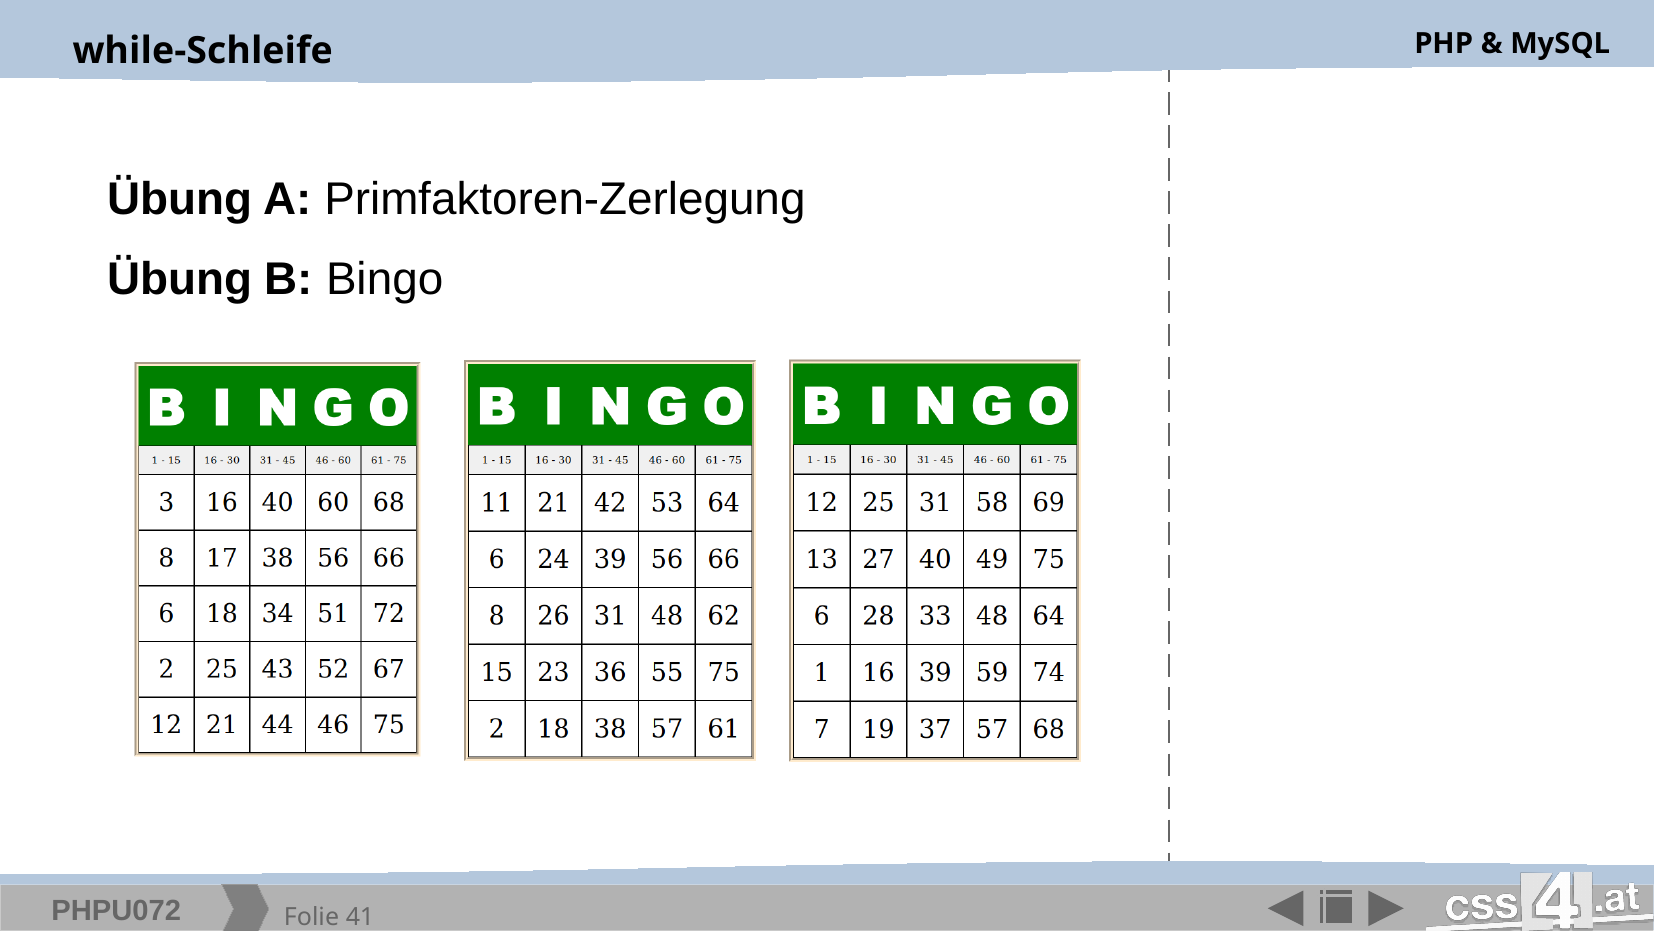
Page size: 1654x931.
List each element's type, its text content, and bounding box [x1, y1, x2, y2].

text_box [0, 861, 1654, 931]
picture [1426, 872, 1654, 931]
text_box [0, 0, 1654, 83]
picture [460, 354, 761, 764]
picture [785, 354, 1086, 764]
text_box Übung B: Bingo [92, 245, 1052, 312]
text_box Folie <Foliennummer> [269, 891, 542, 931]
text_box Übung A: Primfaktoren-Zerlegung [92, 165, 1052, 232]
picture [129, 354, 428, 764]
text_box while-Schleife [57, 16, 416, 69]
text_box PHPU072 [36, 886, 209, 931]
text_box PHP & MySQL [1399, 15, 1631, 60]
